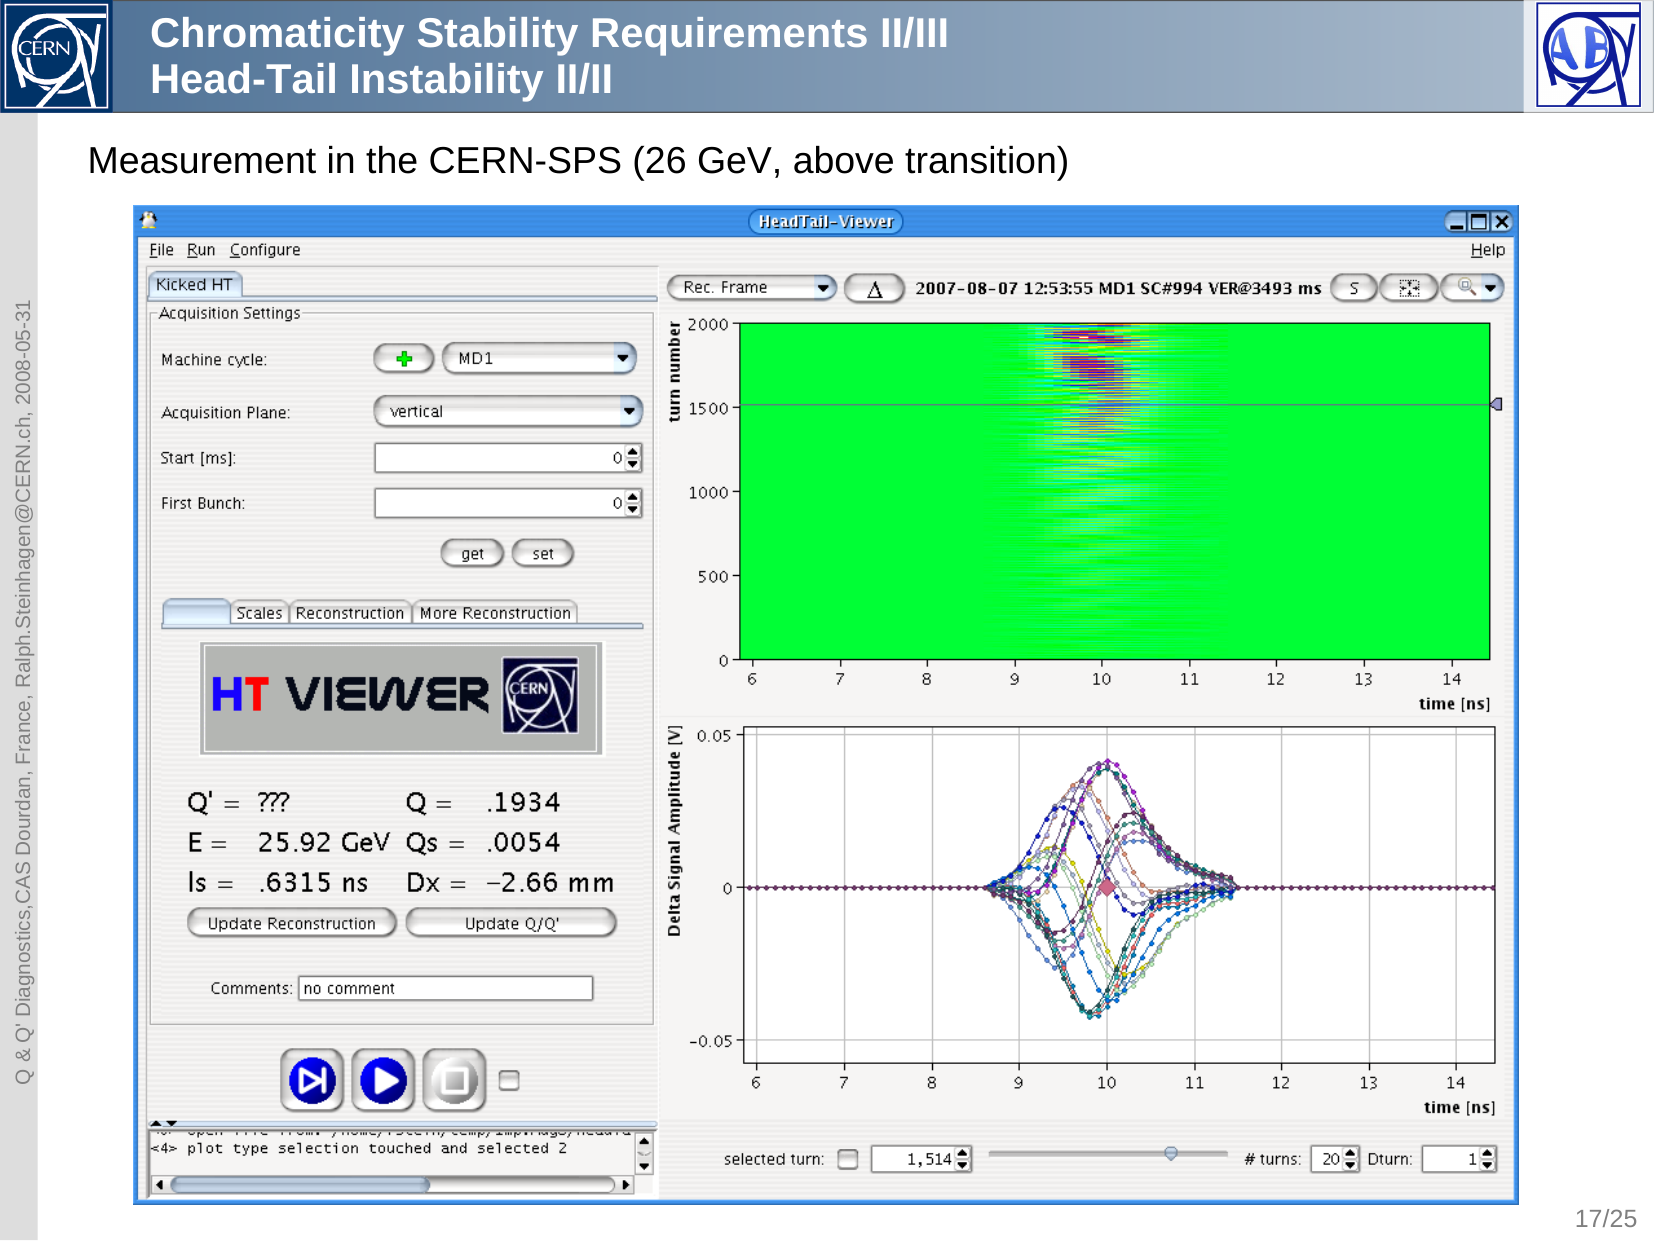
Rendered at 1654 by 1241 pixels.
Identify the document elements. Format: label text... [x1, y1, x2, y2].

title Chromaticity Stability Requirements II/III Head-Tail Instability II/II [150, 7, 1514, 106]
list Measurement in the CERN-SPS (26 GeV, above transition) [87, 137, 1593, 1160]
picture [133, 205, 1519, 1205]
picture [1535, 1, 1642, 108]
picture [0, 0, 113, 113]
